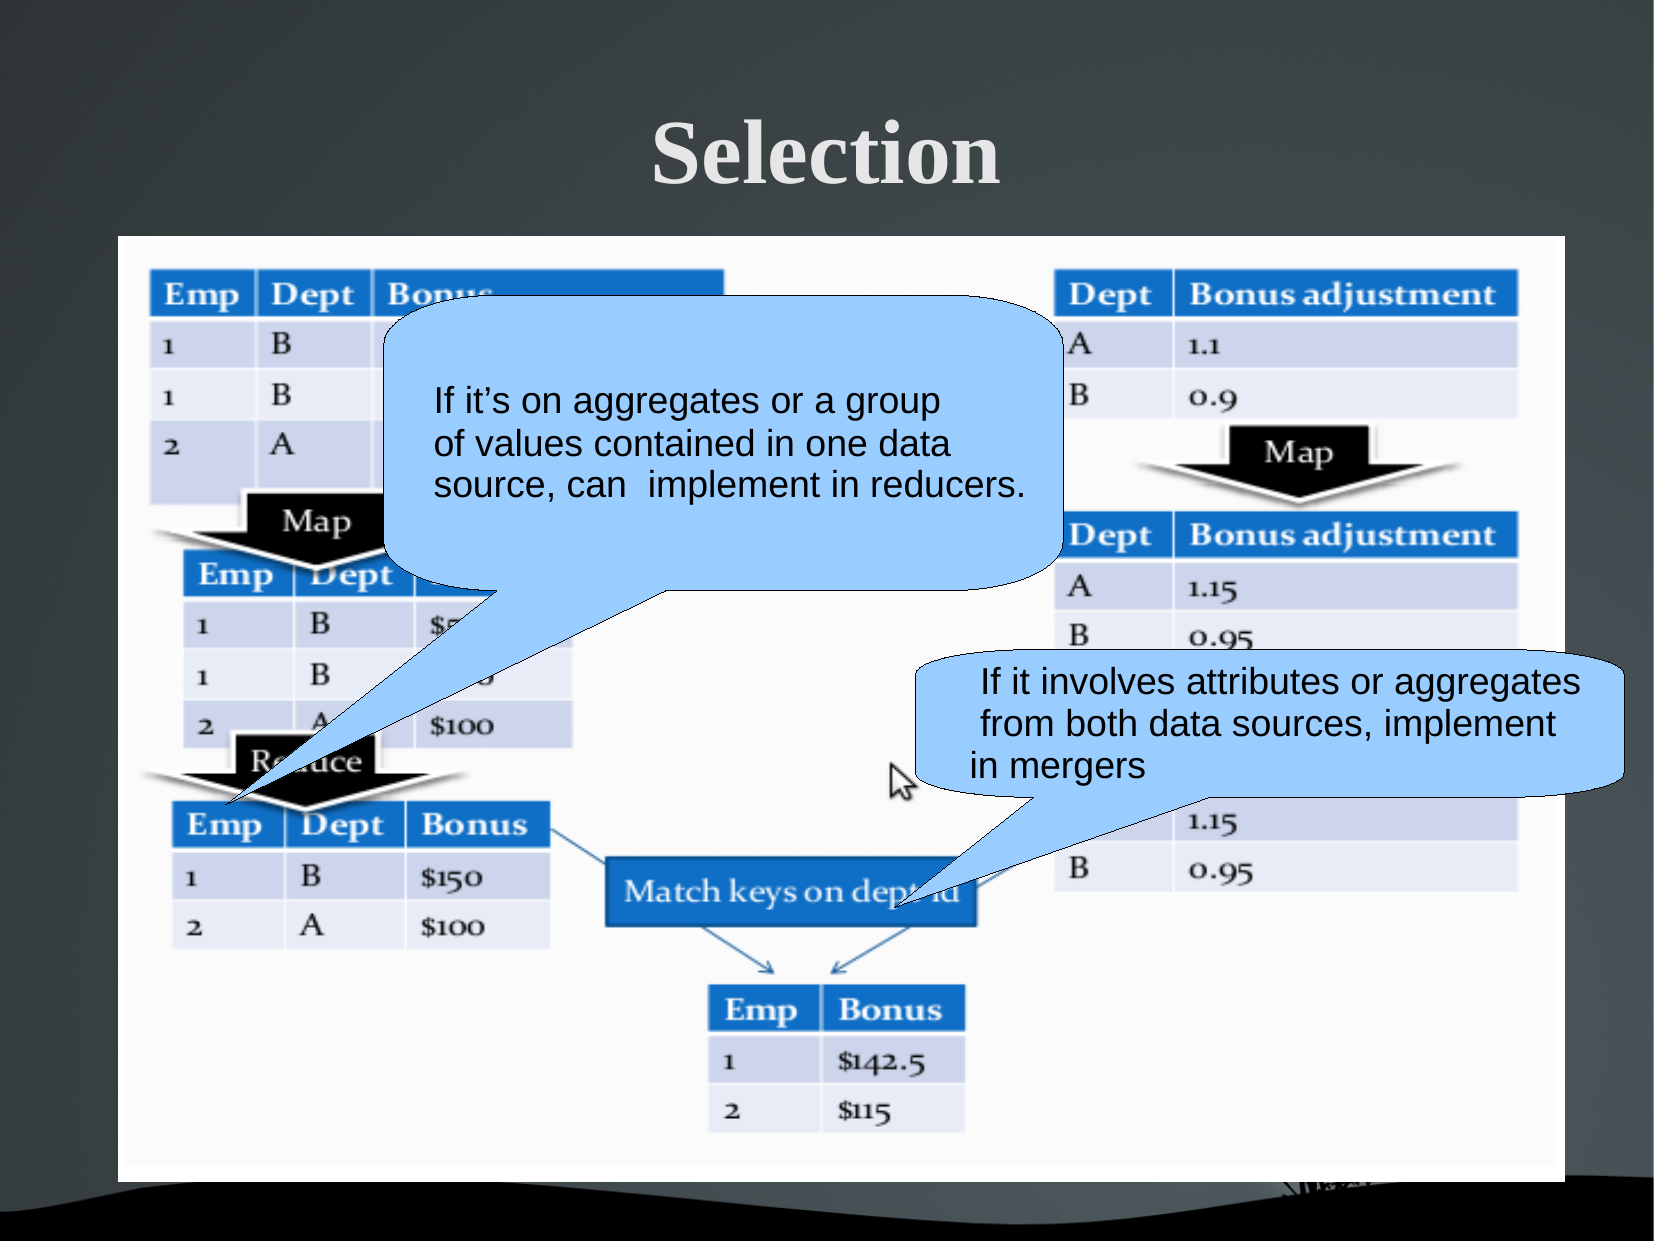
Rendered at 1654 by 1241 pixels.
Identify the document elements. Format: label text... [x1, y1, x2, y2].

picture [0, 0, 1654, 1241]
text_box If it involves attributes or aggregates from both data sources, implement in mergers [894, 649, 1625, 908]
text_box If it’s on aggregates or a group of values contained in one data source, can implement in reducers. [225, 295, 1064, 805]
title Selection [82, 56, 1571, 250]
